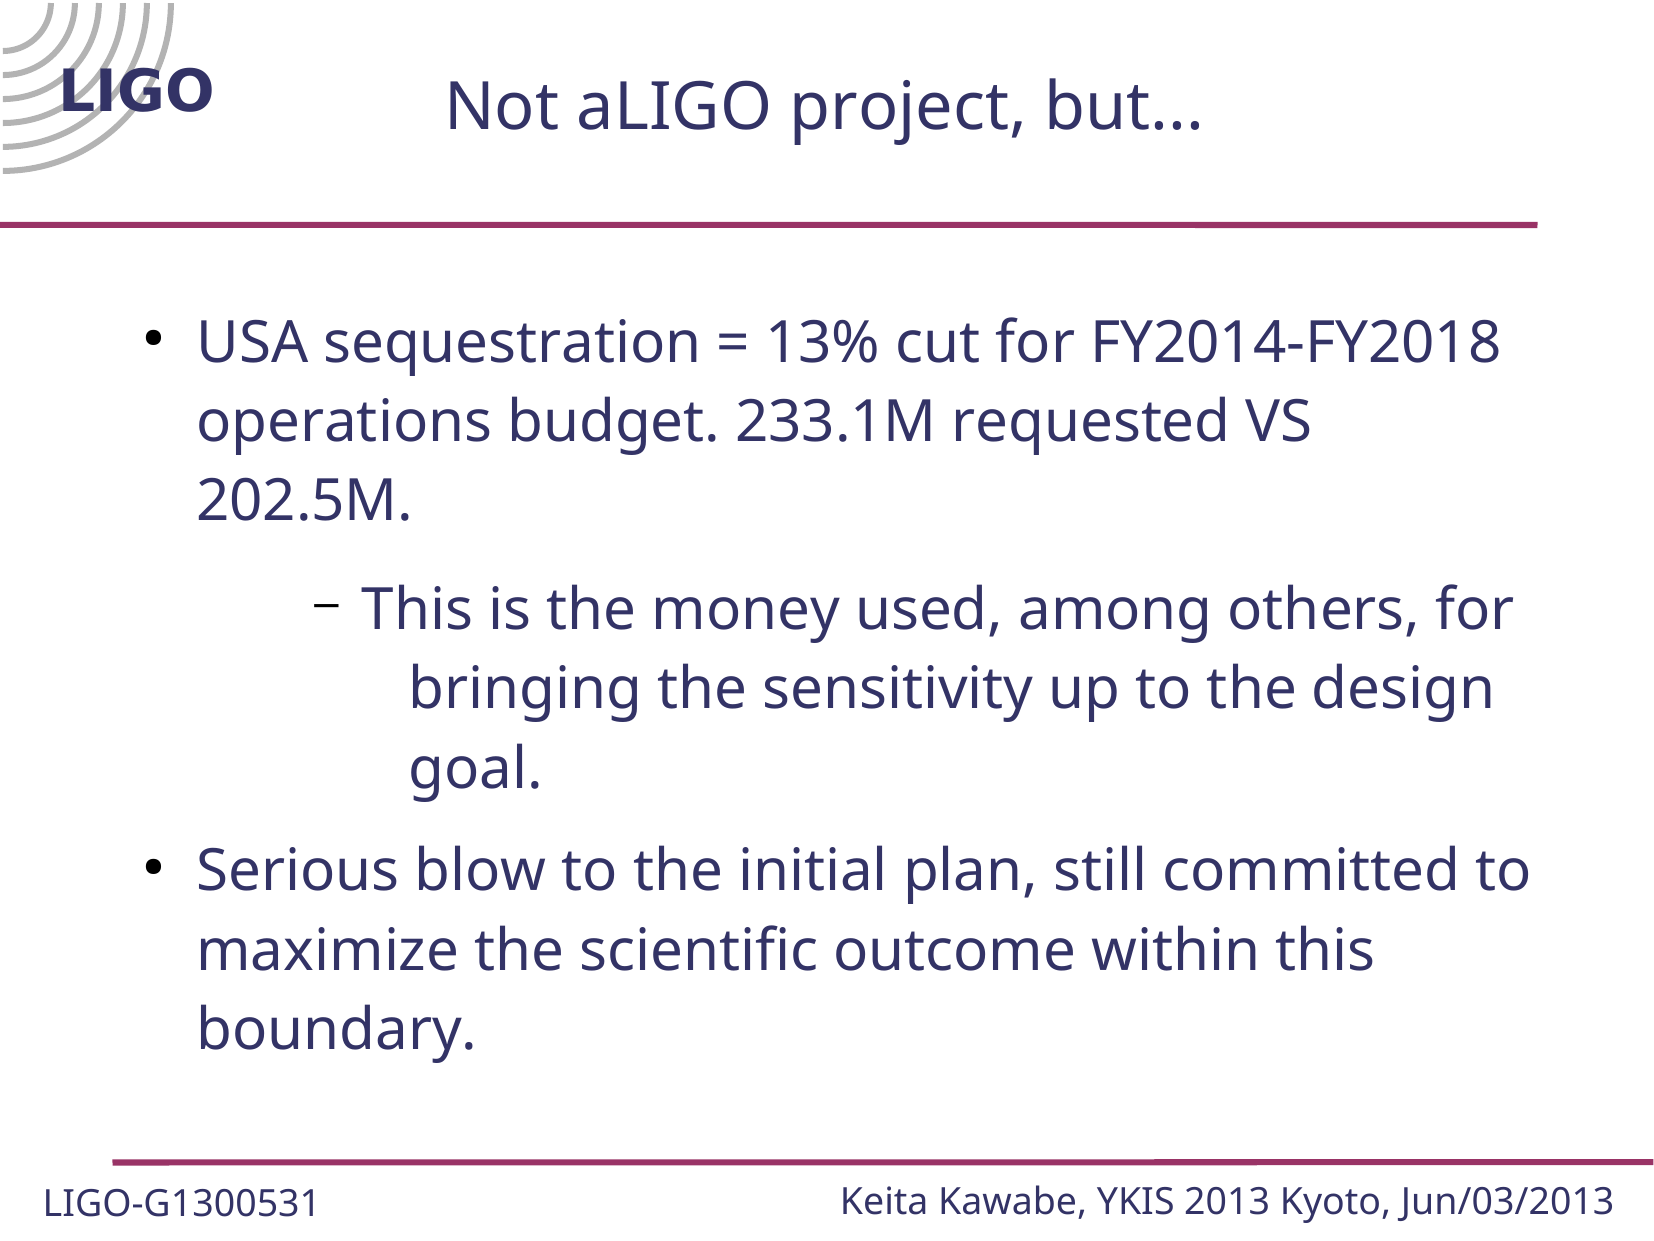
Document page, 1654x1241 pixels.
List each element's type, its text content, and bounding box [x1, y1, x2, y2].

title Not aLIGO project, but... [187, 0, 1463, 208]
list USA sequestration = 13% cut for FY2014-FY2018 operations budget. 233.1M requested VS 202.5M. This is the money used, among others, for bringing the sensitivity up to the design goal. Serious blow to the initial plan, still committed to maximize the scientific outcome within this boundary. [125, 300, 1538, 1020]
